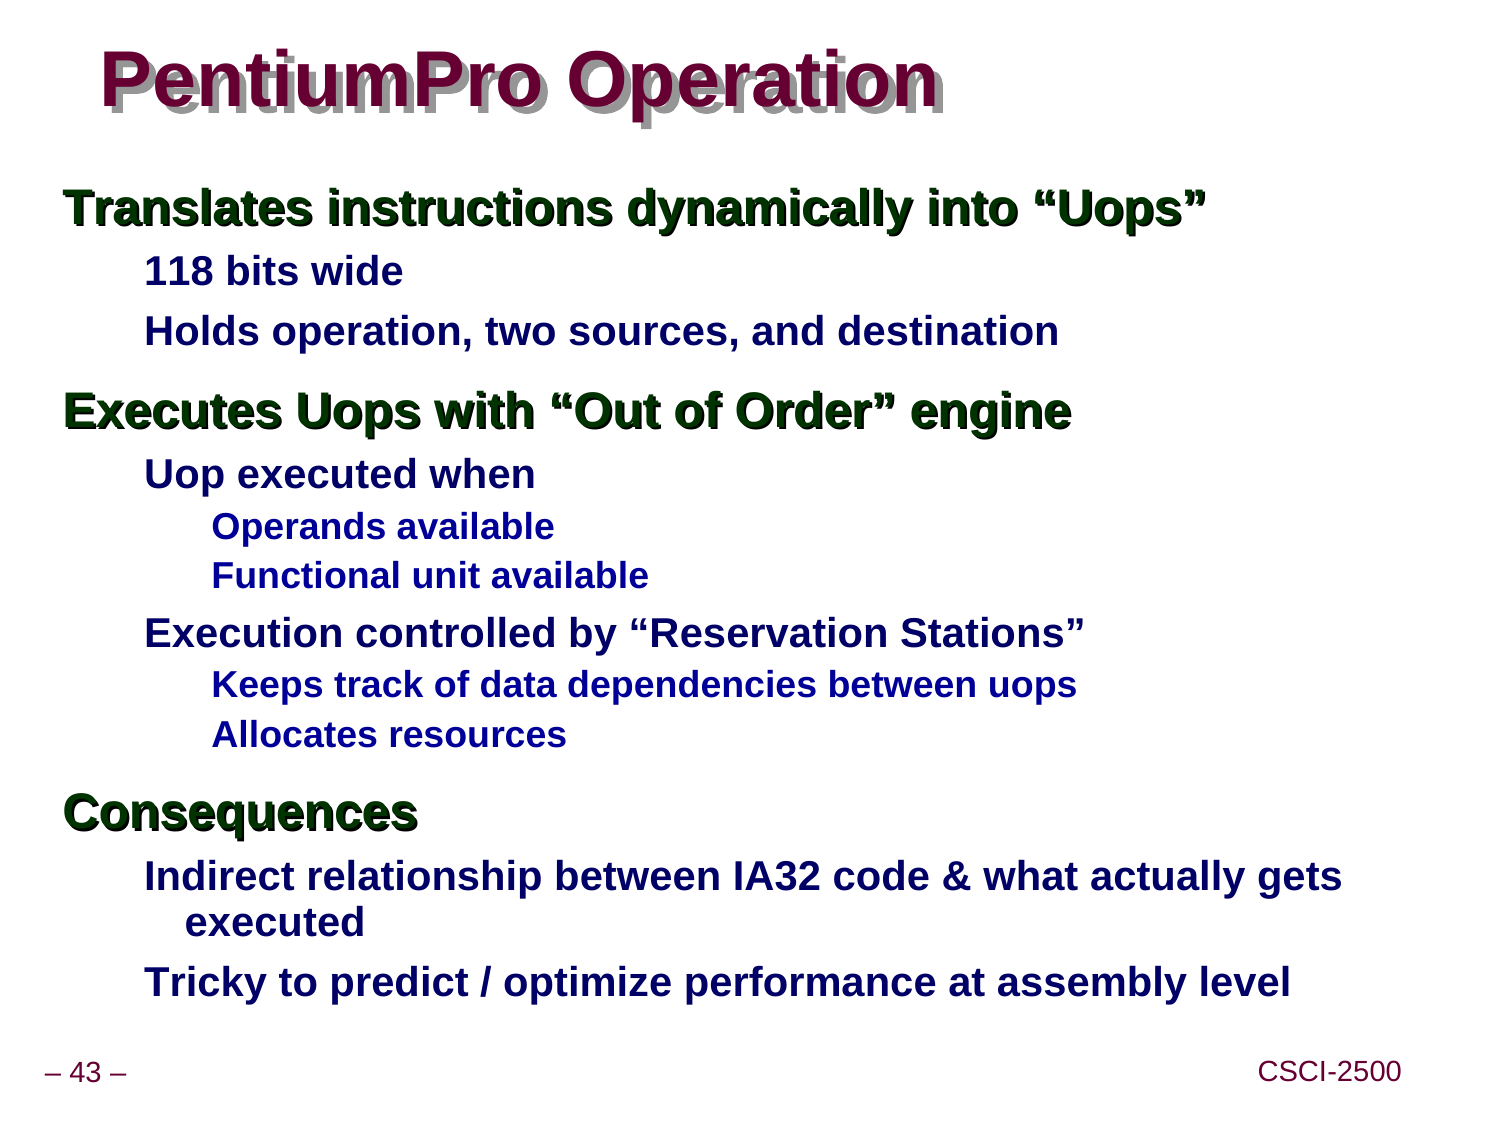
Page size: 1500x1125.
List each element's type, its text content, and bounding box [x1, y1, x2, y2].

title PentiumPro Operation [99, 31, 1206, 135]
list Translates instructions dynamically into “Uops” 118 bits wide Holds operation, two sources, and destination Executes Uops with “Out of Order” engine Uop executed when Operands available Functional unit available Execution controlled by “Reservation Stations” Keeps track of data dependencies between uops Allocates resources Consequences Indirect relationship between IA32 code & what actually gets executed Tricky to predict / optimize performance at assembly level [47, 174, 1411, 1121]
